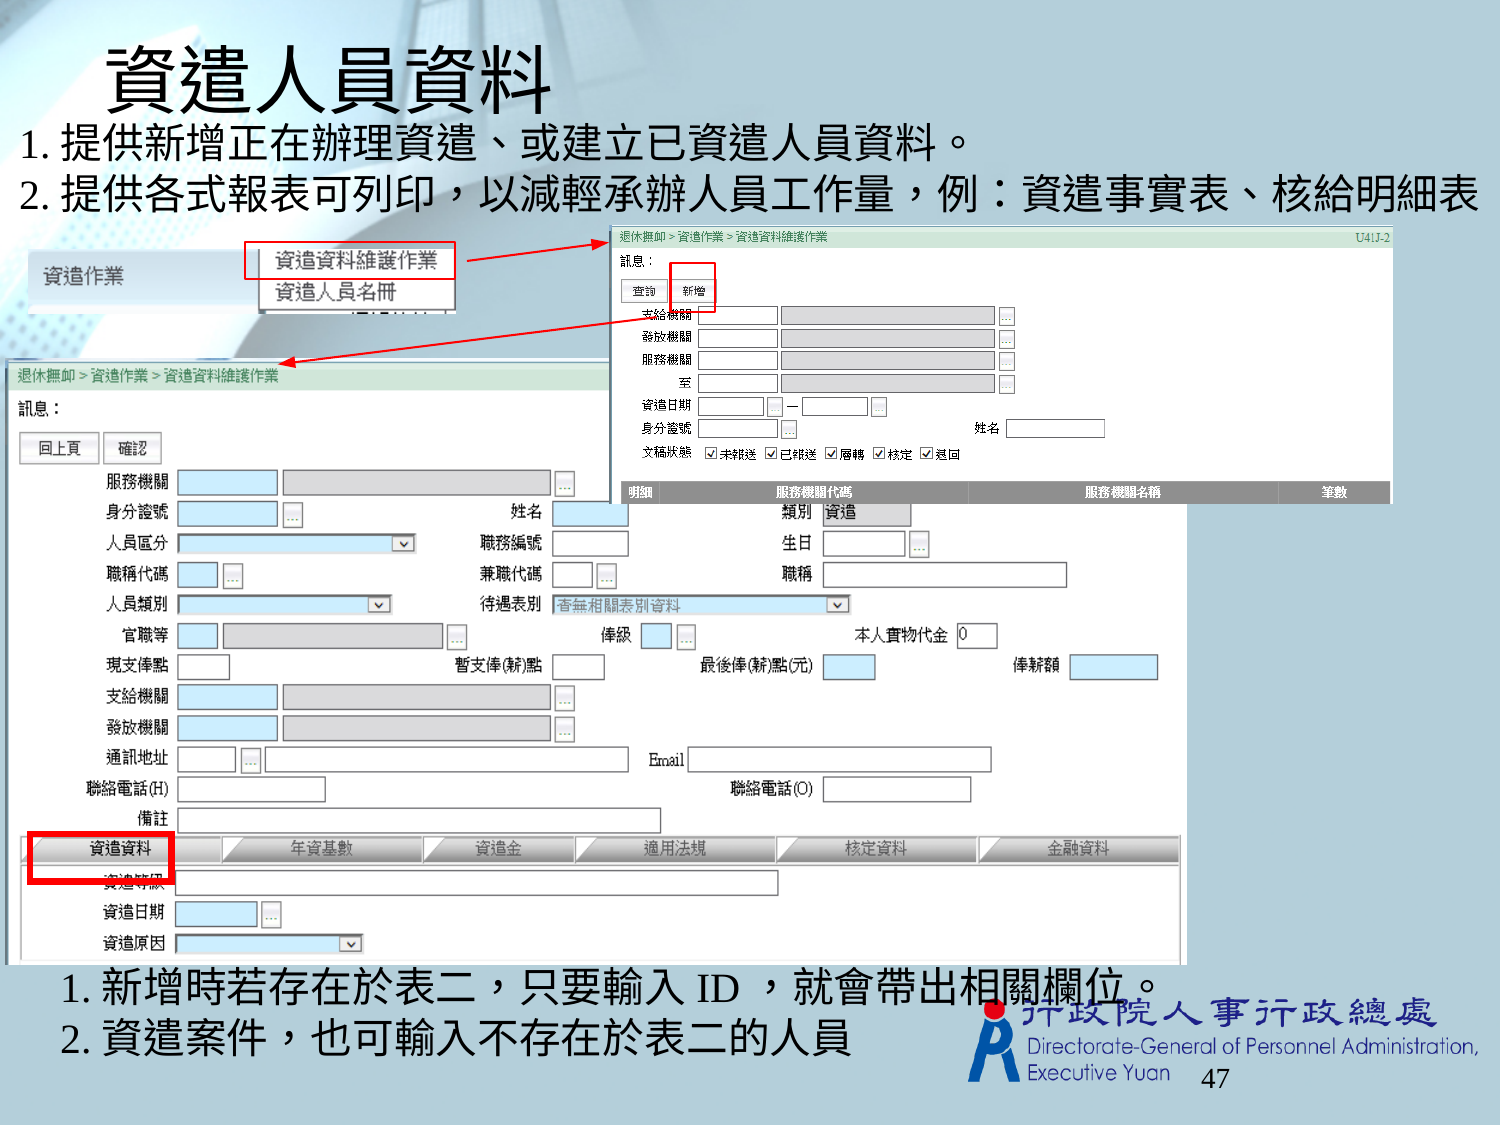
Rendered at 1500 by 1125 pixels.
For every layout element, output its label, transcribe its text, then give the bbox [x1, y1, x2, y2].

title 資遣人員資料 [88, 19, 1341, 119]
text_box 1.提供新增正在辦理資遣、或建立已資遣人員資料。 2.提供各式報表可列印，以減輕承辦人員工作量，例：資遣事實表、核給明細表 [0, 119, 1500, 225]
text_box [1185, 1058, 1499, 1125]
text_box 1.新增時若存在於表二，只要輸入ID，就會帶出相關欄位。 2.資遣案件，也可輸入不存在於表二的人員 [0, 963, 1186, 1069]
picture [246, 249, 454, 278]
picture [28, 249, 456, 314]
picture [5, 225, 1393, 965]
